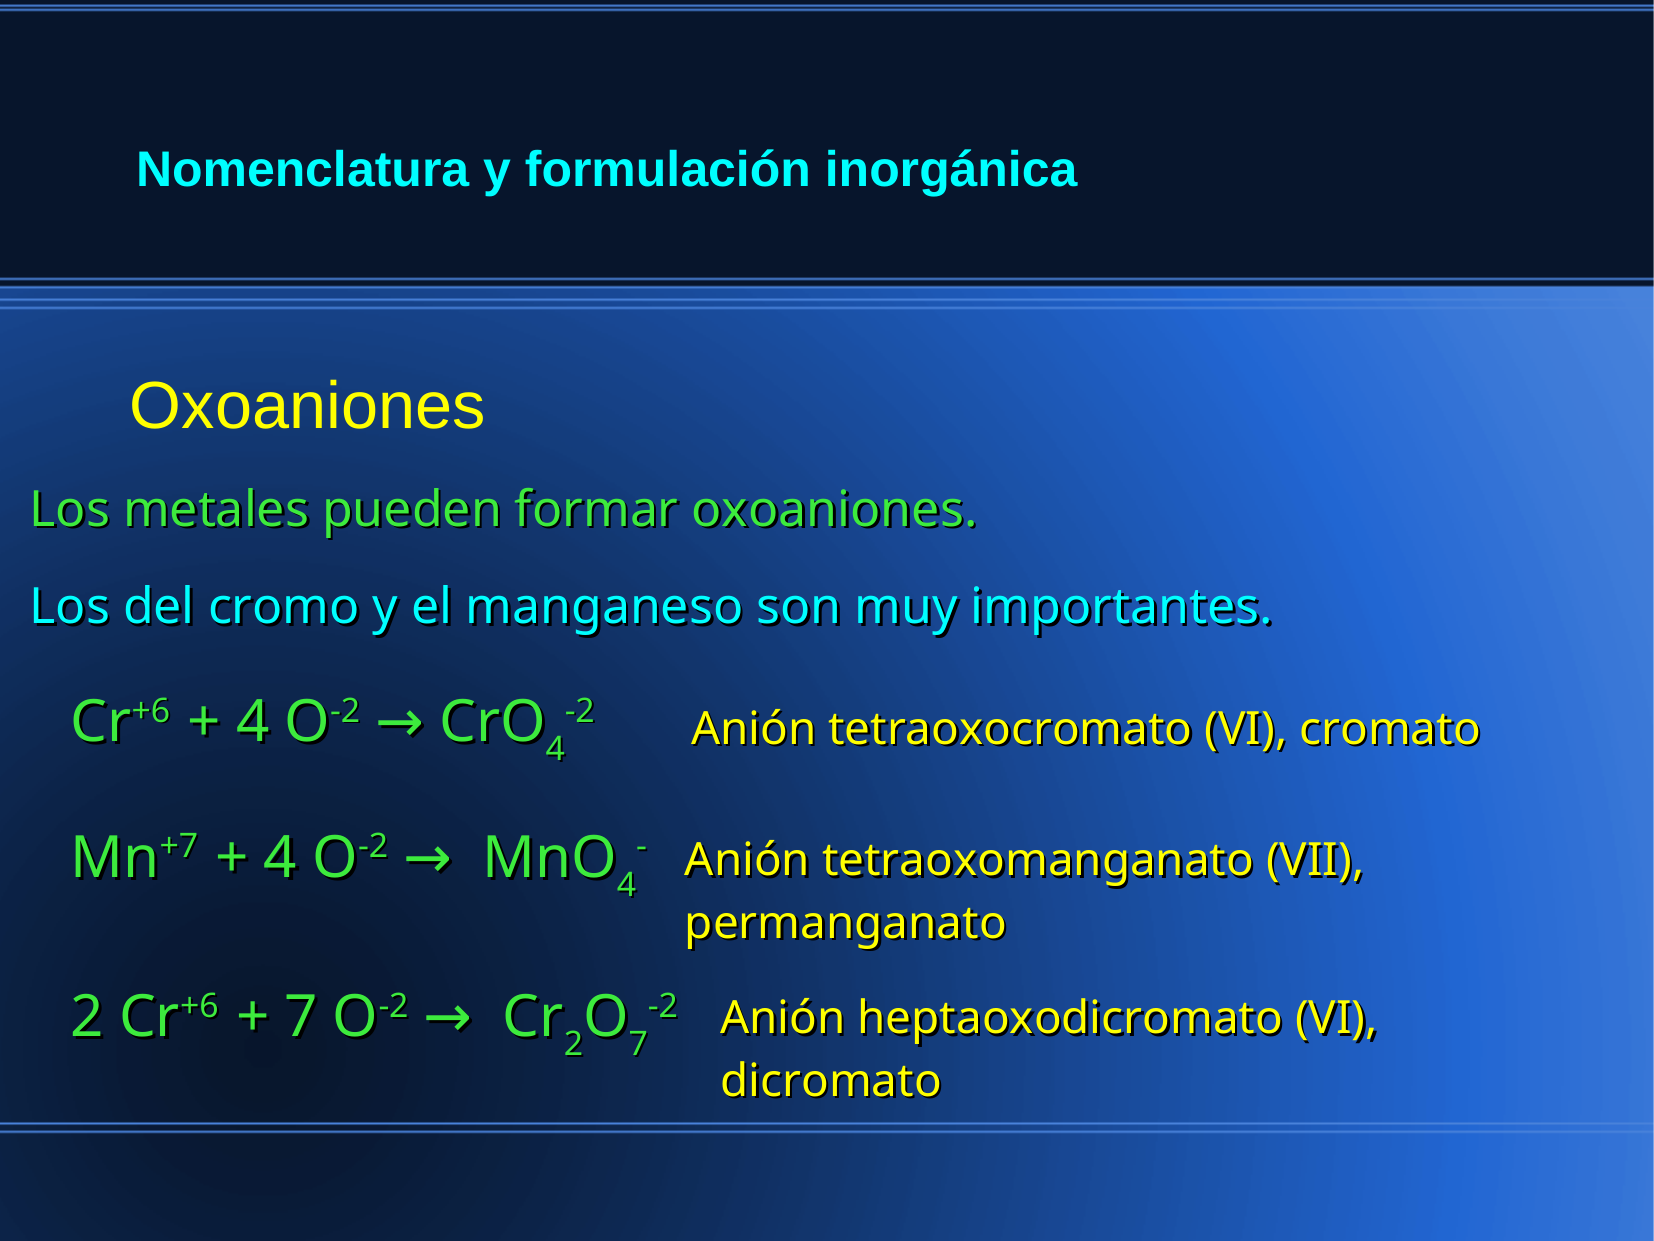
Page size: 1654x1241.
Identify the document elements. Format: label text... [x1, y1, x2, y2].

text_box Anión tetraoxocromato (VI), cromato [620, 695, 1536, 756]
text_box Mn+7 + 4 O-2 → MnO4- [0, 814, 739, 906]
title Nomenclatura y formulación inorgánica [32, 118, 1182, 220]
text_box Los metales pueden formar oxoaniones. Los del cromo y el manganeso son muy importantes. [29, 472, 1565, 635]
text_box Cr+6 + 4 O-2 → CrO4-2 [0, 679, 680, 770]
list Oxoaniones [59, 368, 532, 443]
text_box Anión tetraoxomanganato (VII), permanganato [614, 826, 1654, 934]
picture [0, 0, 1654, 826]
text_box 2 Cr+6 + 7 O-2 → Cr2O7-2 [0, 974, 768, 1065]
picture [0, 906, 1654, 1241]
text_box Anión heptaoxodicromato (VI), dicromato [649, 984, 1565, 1092]
